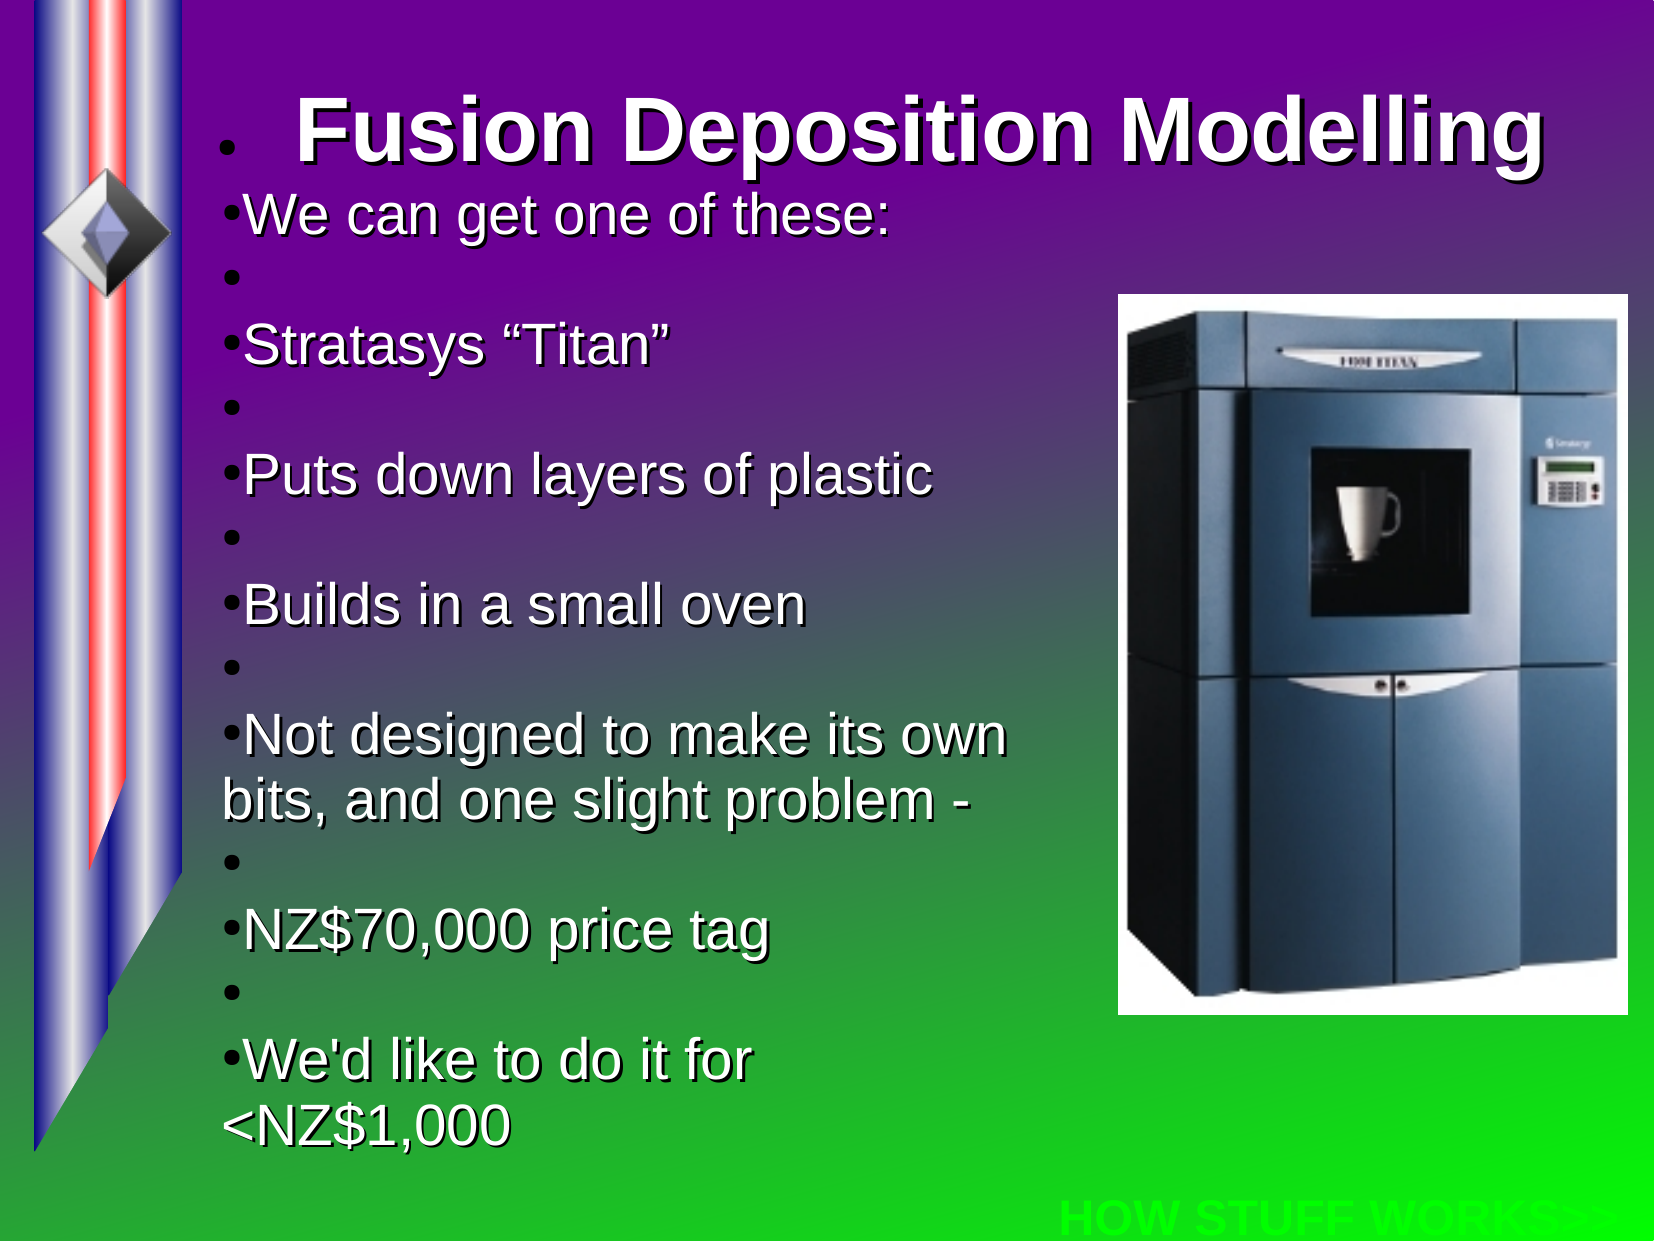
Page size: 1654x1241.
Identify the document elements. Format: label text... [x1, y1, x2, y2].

text_box HOW STUFF WORKS>> [600, 1183, 1620, 1241]
picture [1118, 294, 1628, 1015]
title Fusion Deposition Modelling [188, 26, 1601, 234]
picture [40, 165, 174, 299]
subtitle We can get one of these: Stratasys “Titan” Puts down layers of plastic Builds in a small oven Not designed to make its own bits, and one slight problem - NZ$70,000 price tag We'd like to do it for <NZ$1,000 [190, 93, 1082, 1181]
